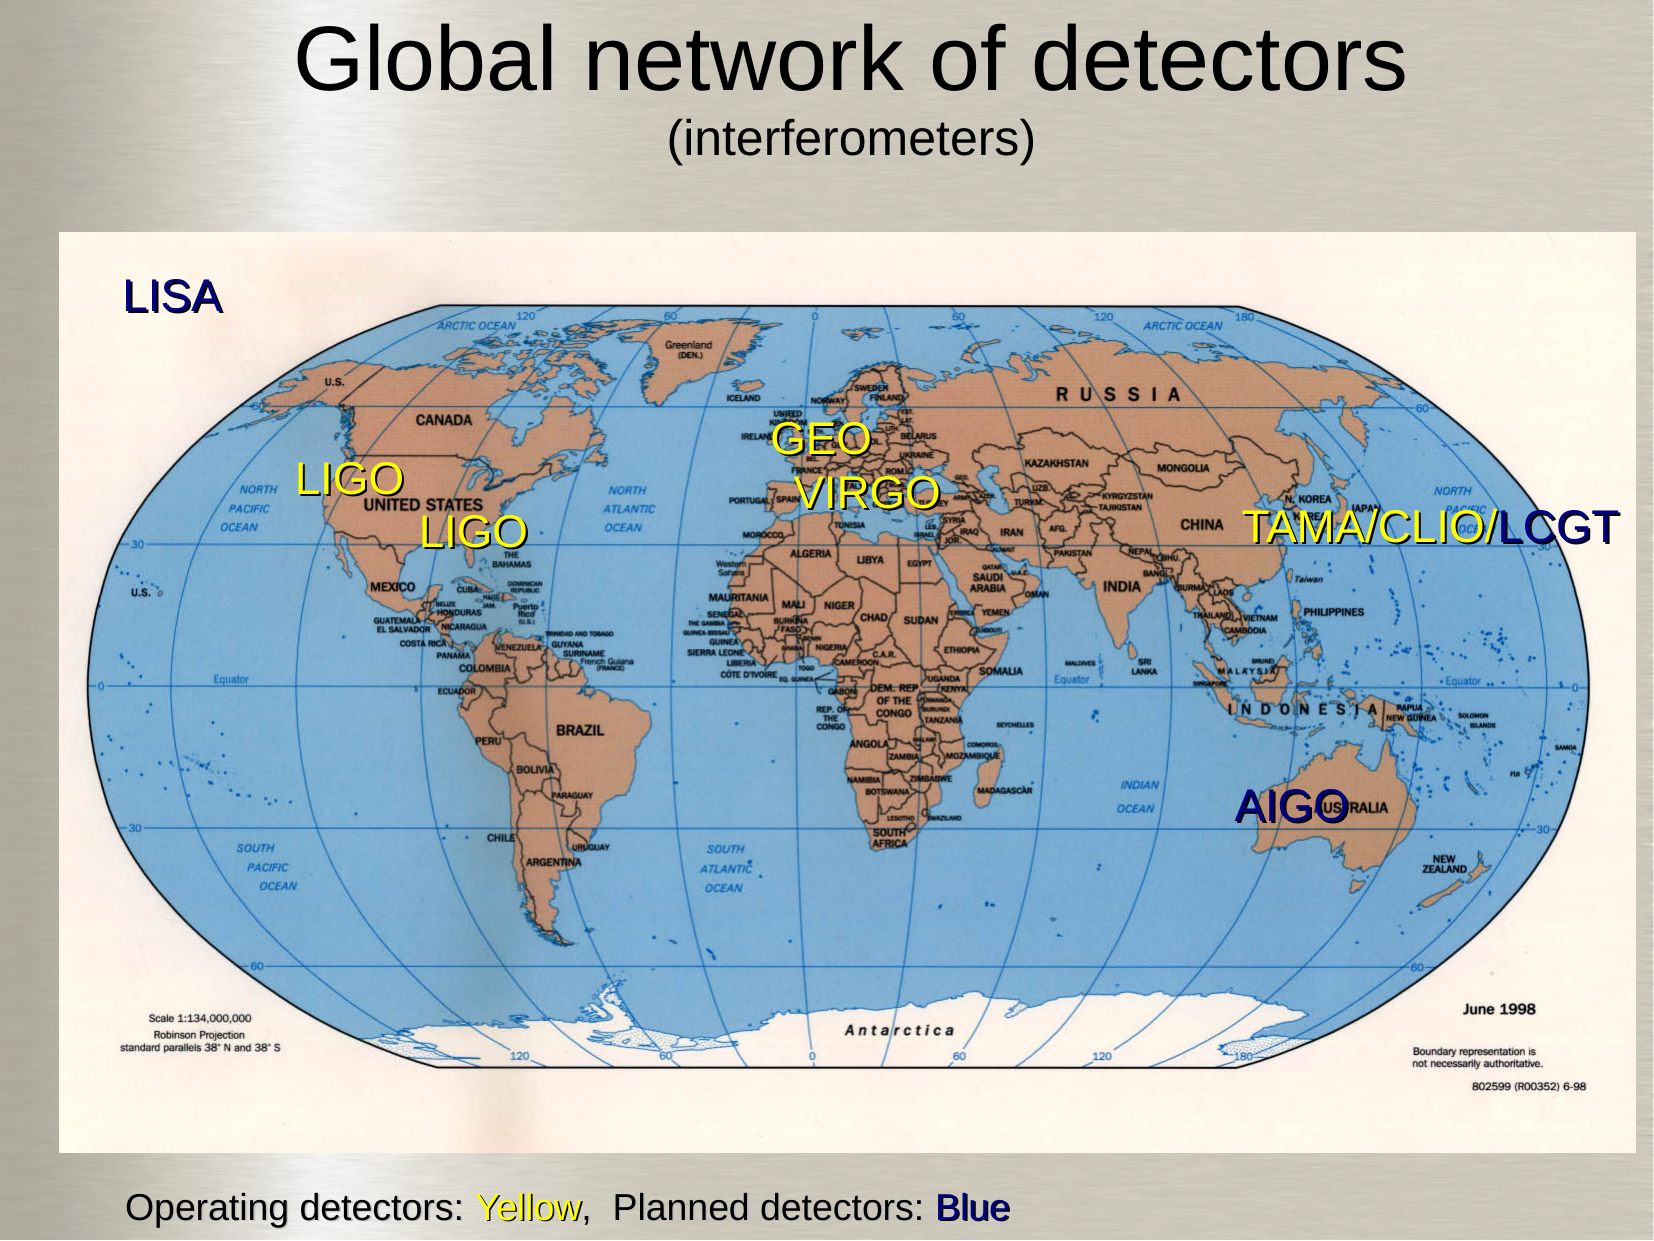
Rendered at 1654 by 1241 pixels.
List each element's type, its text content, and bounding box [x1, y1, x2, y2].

text_box LIGO [404, 498, 544, 566]
text_box AIGO [1219, 771, 1364, 839]
text_box VIRGO [778, 459, 956, 527]
text_box Operating detectors: Yellow, Planned detectors: Blue [110, 1178, 1029, 1236]
text_box LISA [107, 262, 237, 329]
title Global network of detectors (interferometers) [257, 0, 1446, 174]
text_box LIGO [279, 445, 419, 513]
text_box TAMA/CLIO/LCGT [1226, 492, 1635, 560]
picture [0, 0, 1654, 1240]
text_box GEO [755, 404, 887, 472]
